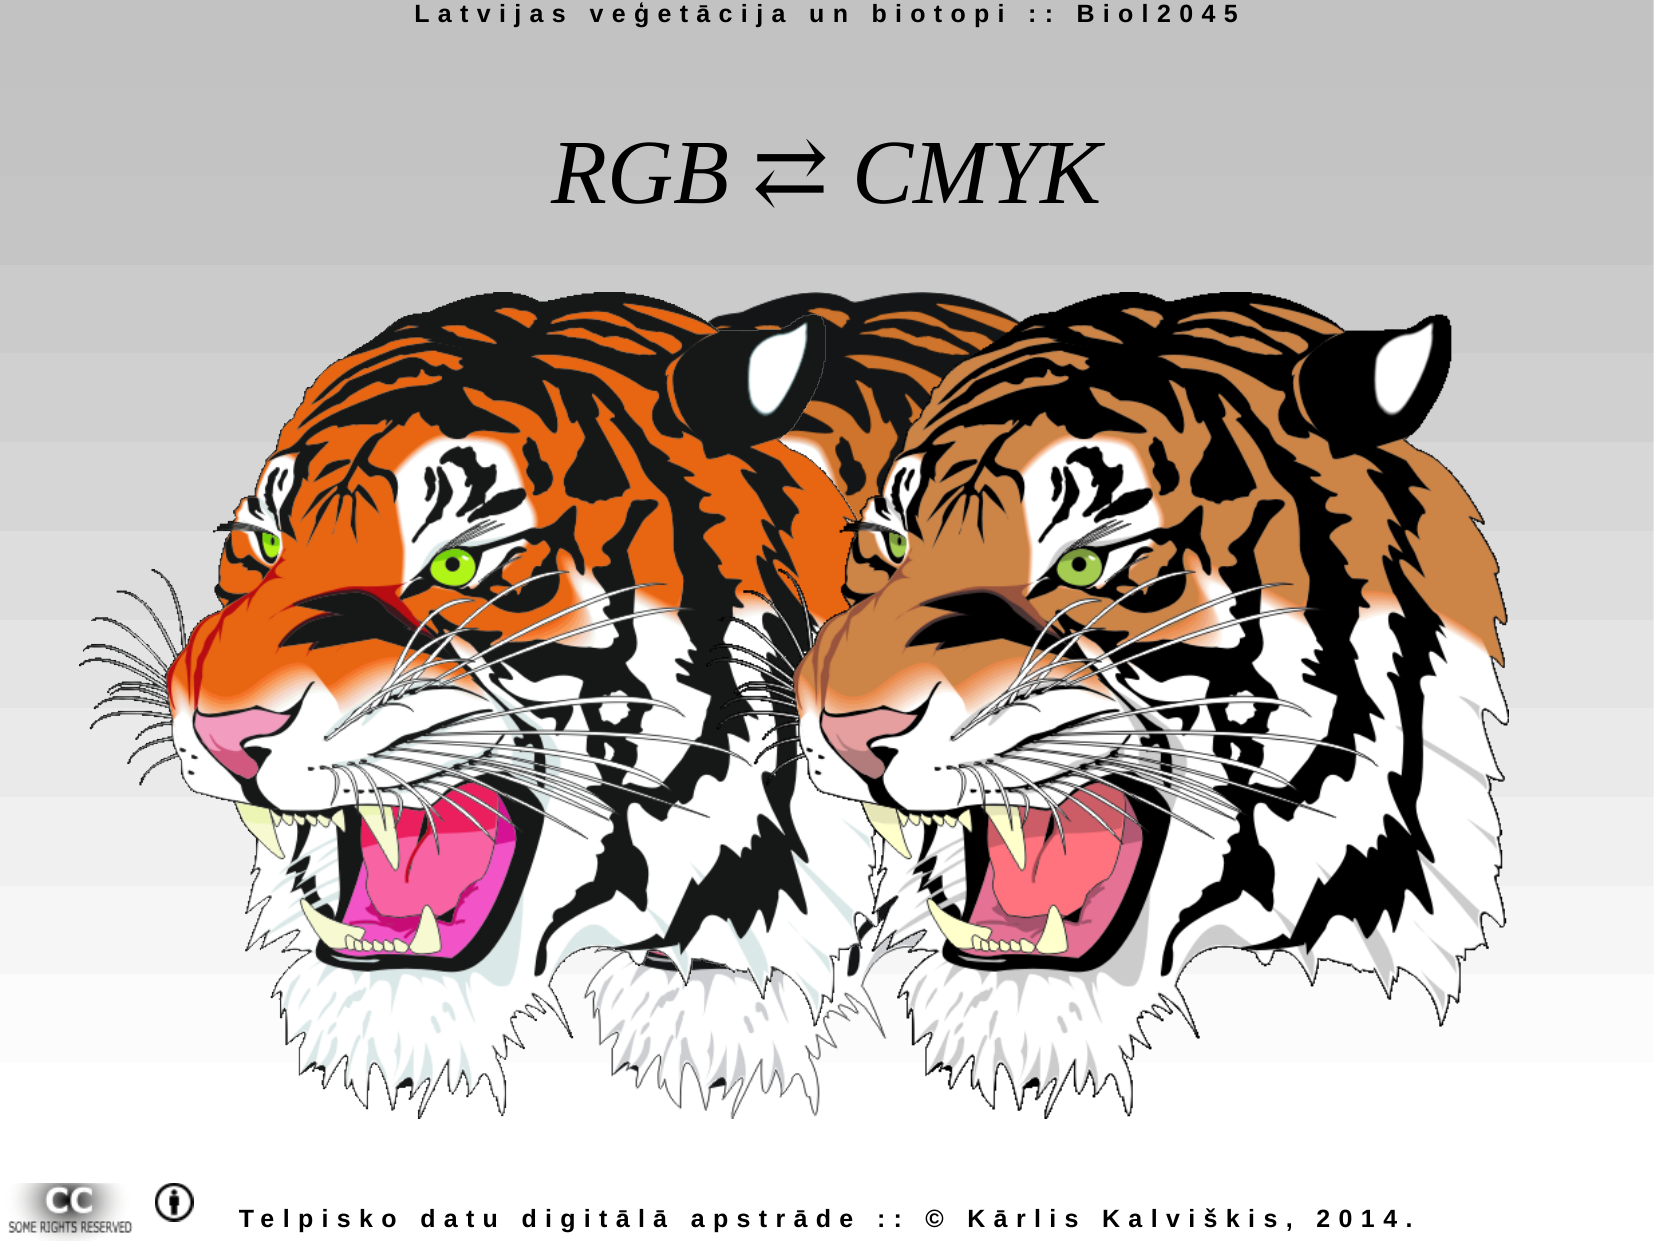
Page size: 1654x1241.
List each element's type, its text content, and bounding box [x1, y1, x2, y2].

picture [0, 0, 1654, 1241]
title RGB ⇄ CMYK [29, 49, 1625, 296]
